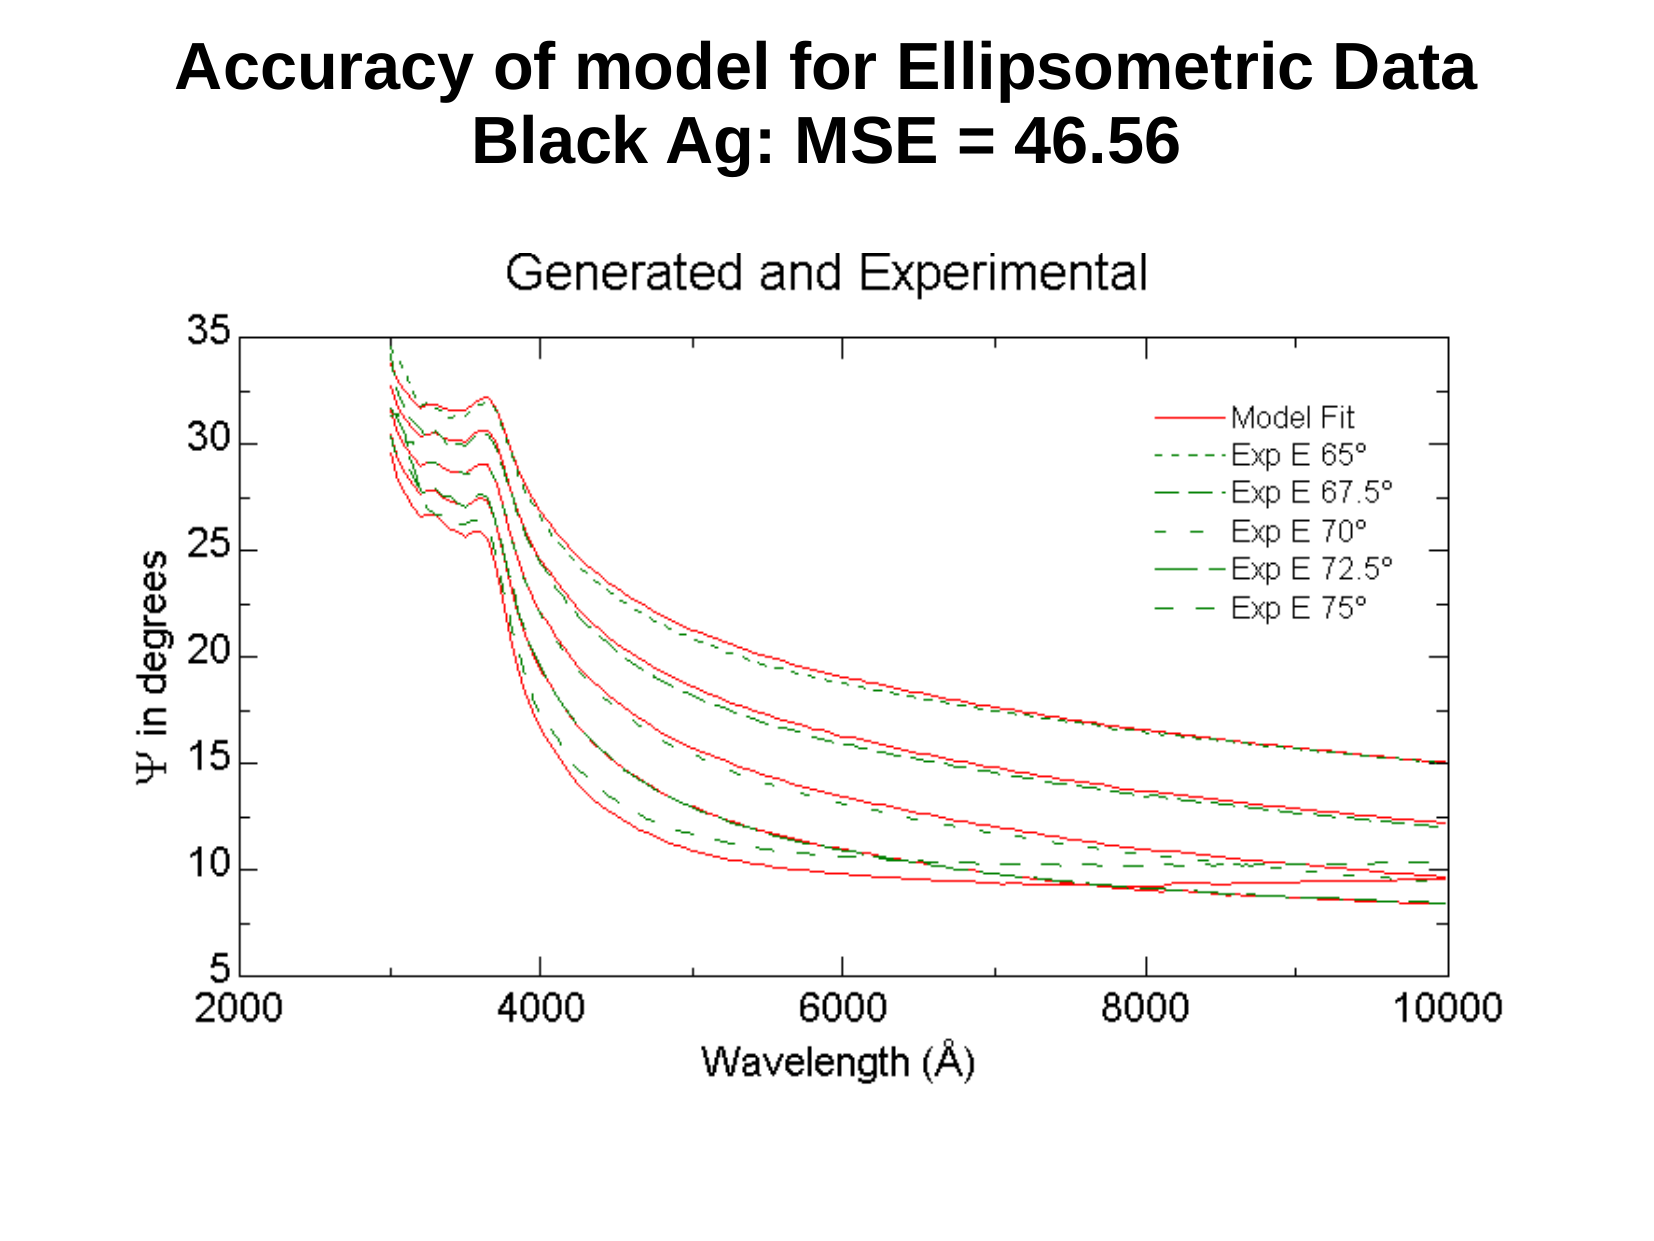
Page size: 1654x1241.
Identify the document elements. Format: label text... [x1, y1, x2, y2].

picture [118, 253, 1532, 1099]
title Accuracy of model for Ellipsometric Data Black Ag: MSE = 46.56 [82, 0, 1571, 208]
